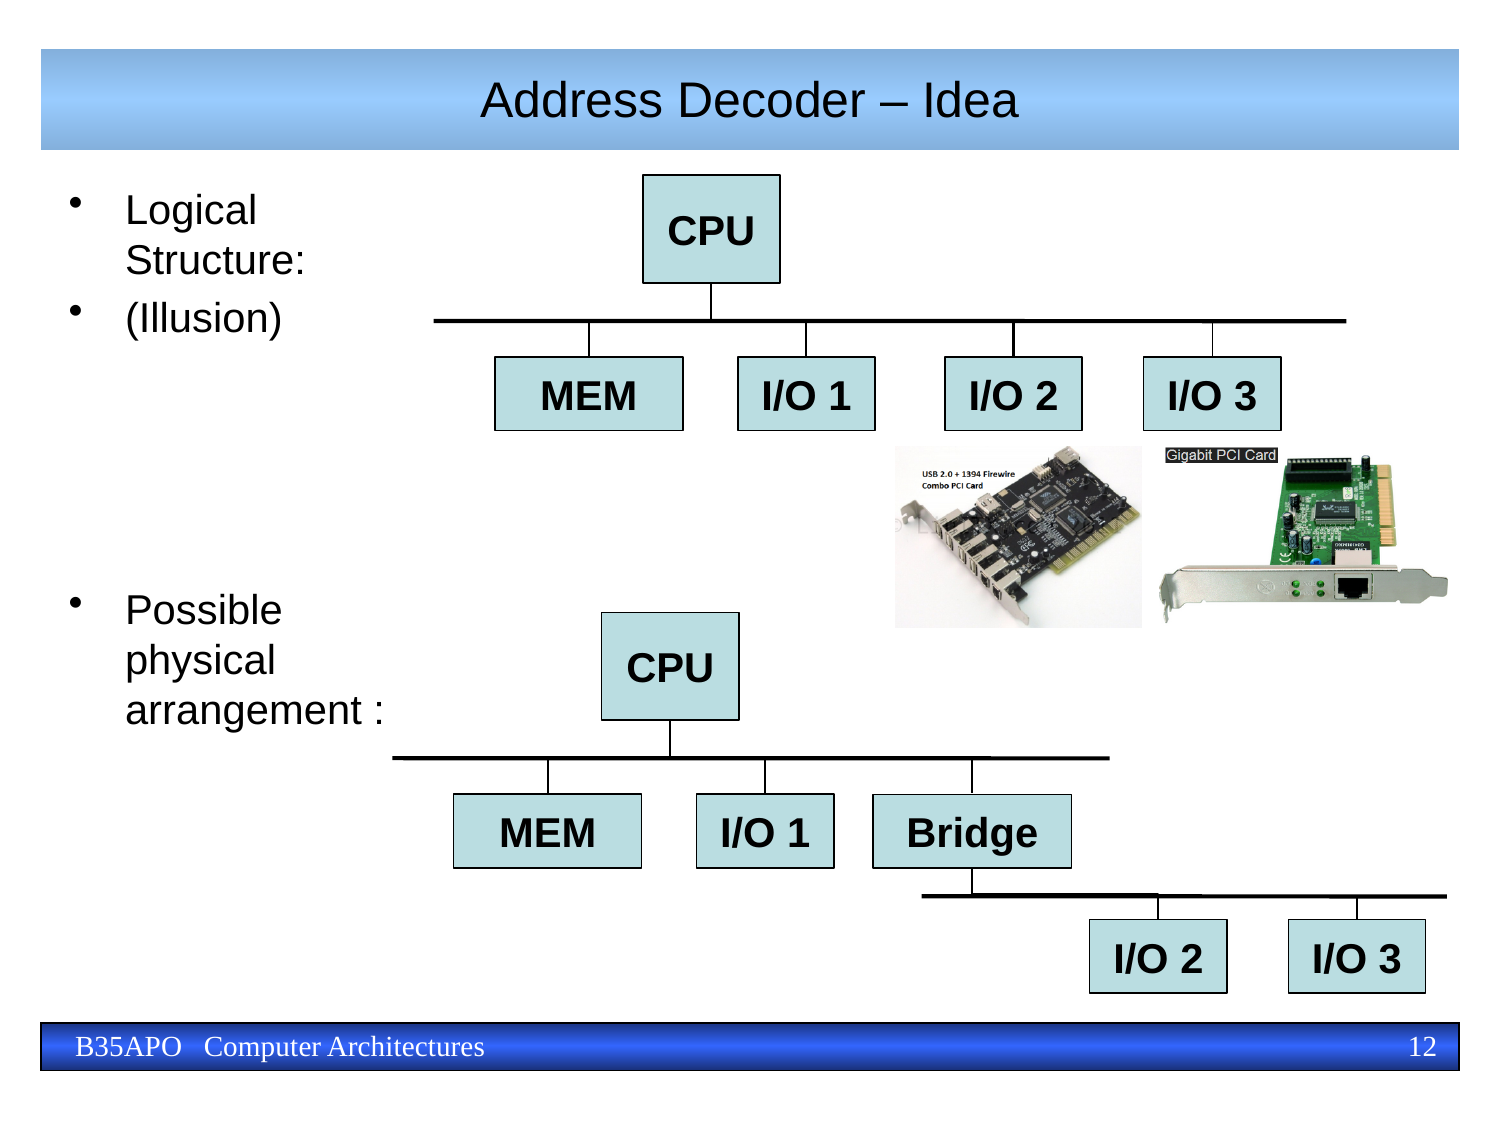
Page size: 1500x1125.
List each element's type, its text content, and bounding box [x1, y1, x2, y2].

text_box MEM [453, 793, 642, 868]
text_box I/O 2 [944, 356, 1083, 431]
picture [1159, 443, 1448, 628]
text_box CPU [642, 175, 781, 283]
text_box I/O 3 [1288, 919, 1426, 994]
title Address Decoder – Idea [41, 49, 1459, 150]
picture [895, 446, 1142, 628]
text_box I/O 1 [737, 356, 876, 431]
text_box I/O 2 [1089, 919, 1227, 994]
text_box Logical Structure: (Illusion) Possible physical arrangement : [53, 175, 1424, 1000]
text_box I/O 1 [696, 793, 834, 868]
text_box MEM [494, 356, 683, 431]
text_box CPU [601, 612, 739, 721]
text_box Bridge [873, 794, 1072, 869]
text_box I/O 3 [1143, 356, 1281, 431]
